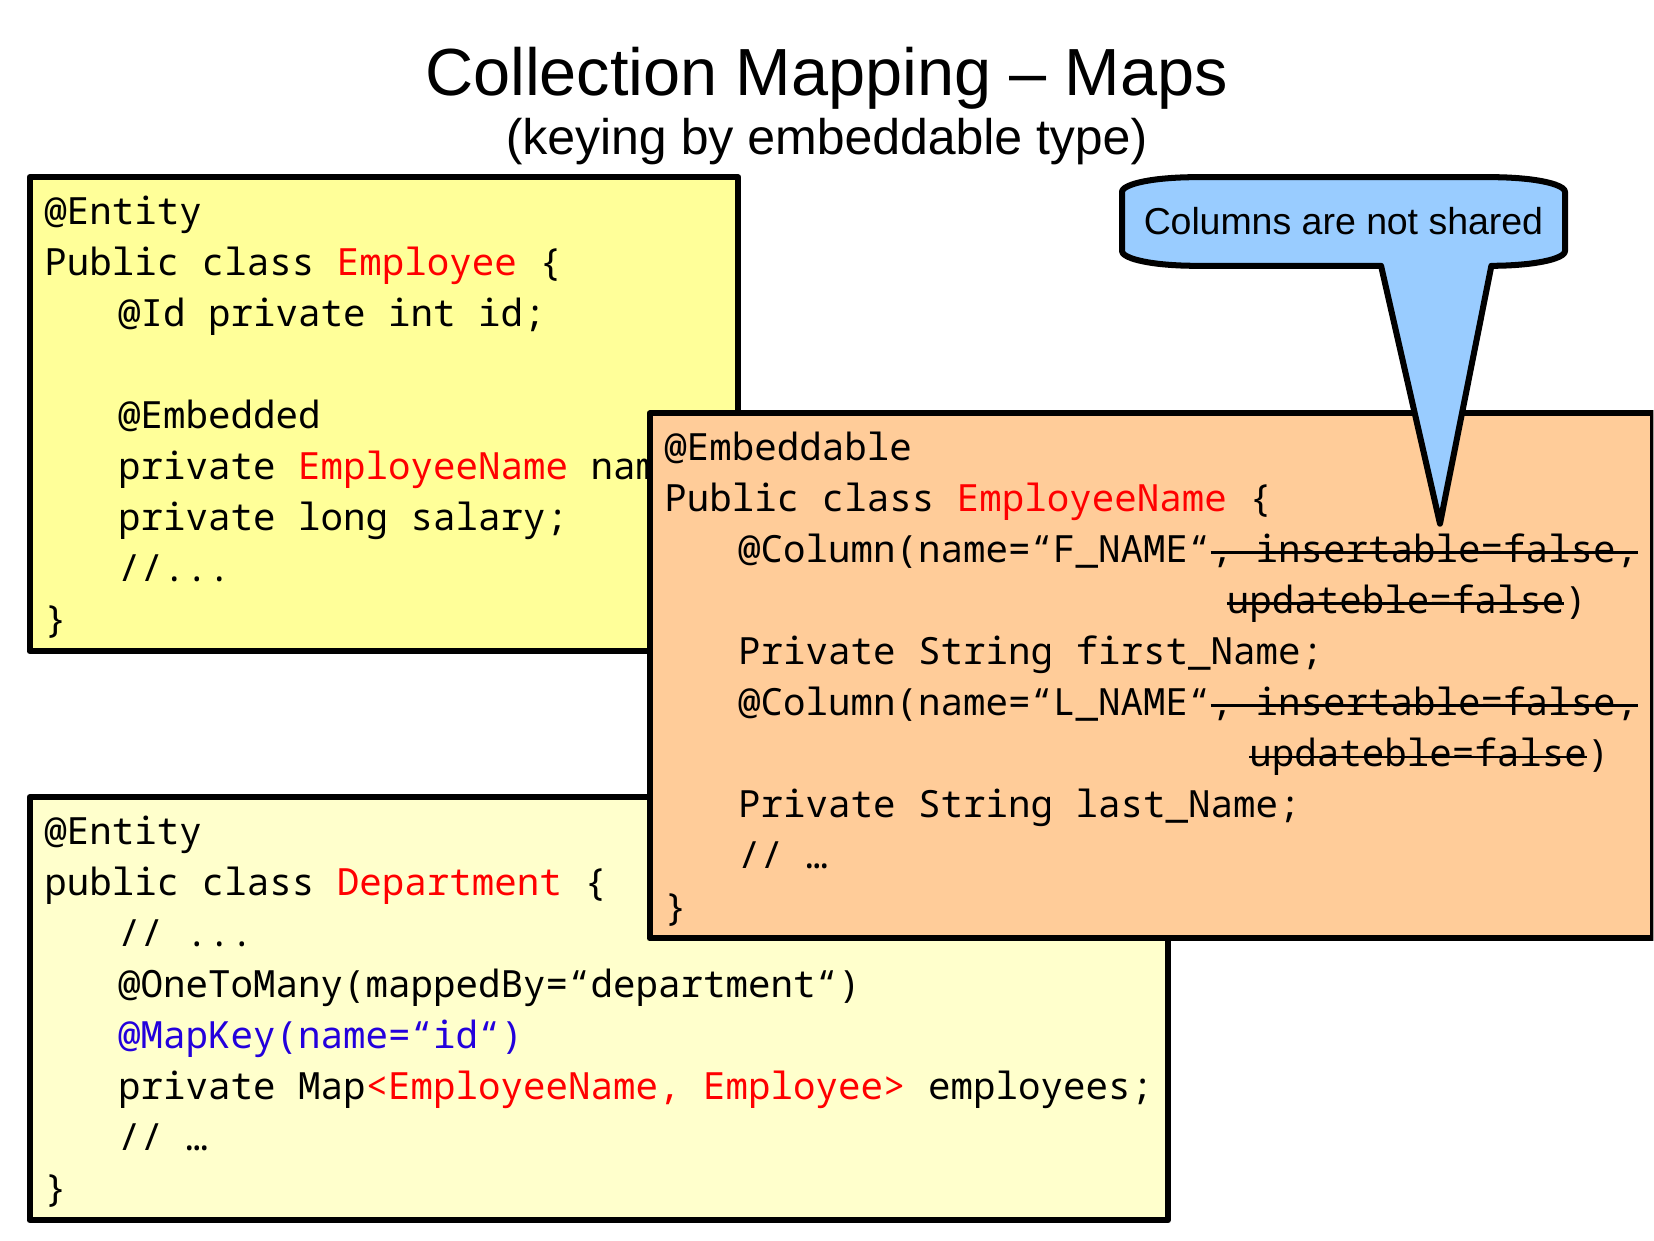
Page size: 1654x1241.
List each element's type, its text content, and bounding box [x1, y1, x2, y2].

text_box @Entity Public class Employee { @Id private int id; @Embedded private EmployeeName name; private long salary; //... } [29, 177, 739, 584]
text_box @Embeddable Public class EmployeeName { @Column(name=“F_NAME“, insertable=false, updateble=false) Private String first_Name; @Column(name=“L_NAME“, insertable=false, updateble=false) Private String last_Name; // … } [649, 413, 1654, 864]
text_box @Entity public class Department { // ... @OneToMany(mappedBy=“department“) @MapKey(name=“id“) private Map<EmployeeName, Employee> employees; // … } [29, 797, 1168, 1161]
text_box Columns are not shared [1122, 177, 1566, 524]
title Collection Mapping – Maps (keying by embeddable type) [0, 3, 1654, 196]
